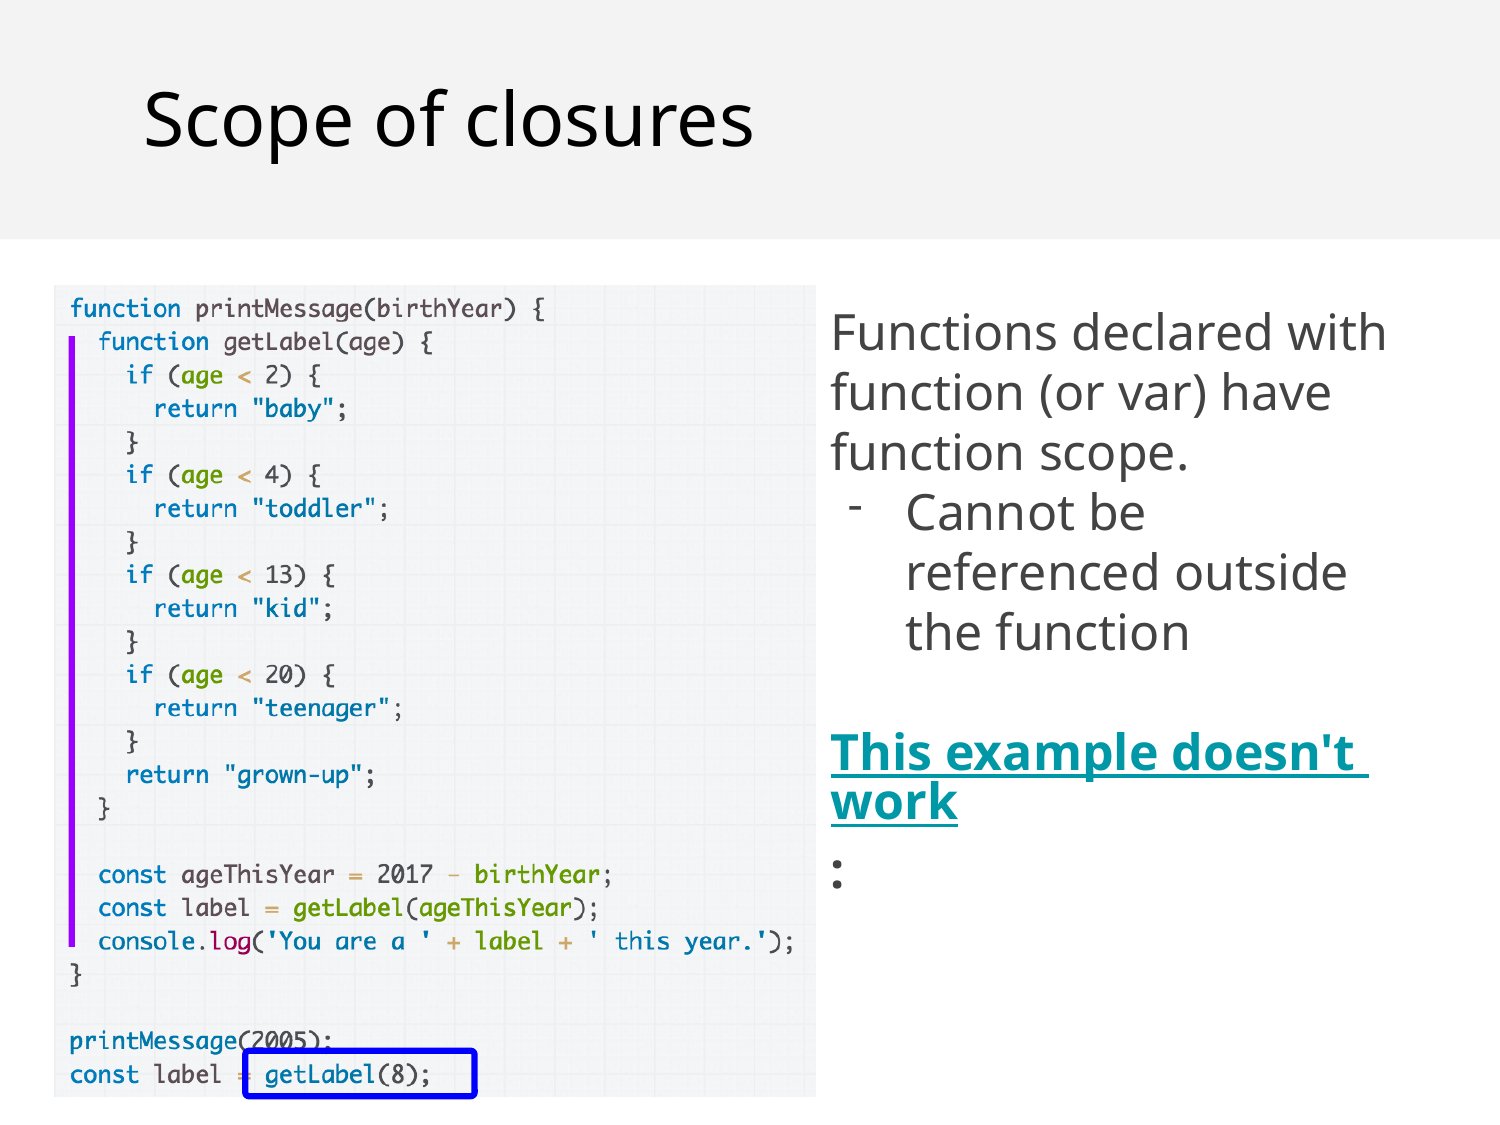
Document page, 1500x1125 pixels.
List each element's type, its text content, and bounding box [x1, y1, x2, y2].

title Scope of closures [128, 56, 1372, 183]
list Functions declared with function (or var) have function scope. Cannot be referenced outside the function This example doesn't work: [816, 285, 1407, 840]
picture [249, 1054, 471, 1093]
picture [54, 285, 816, 1097]
